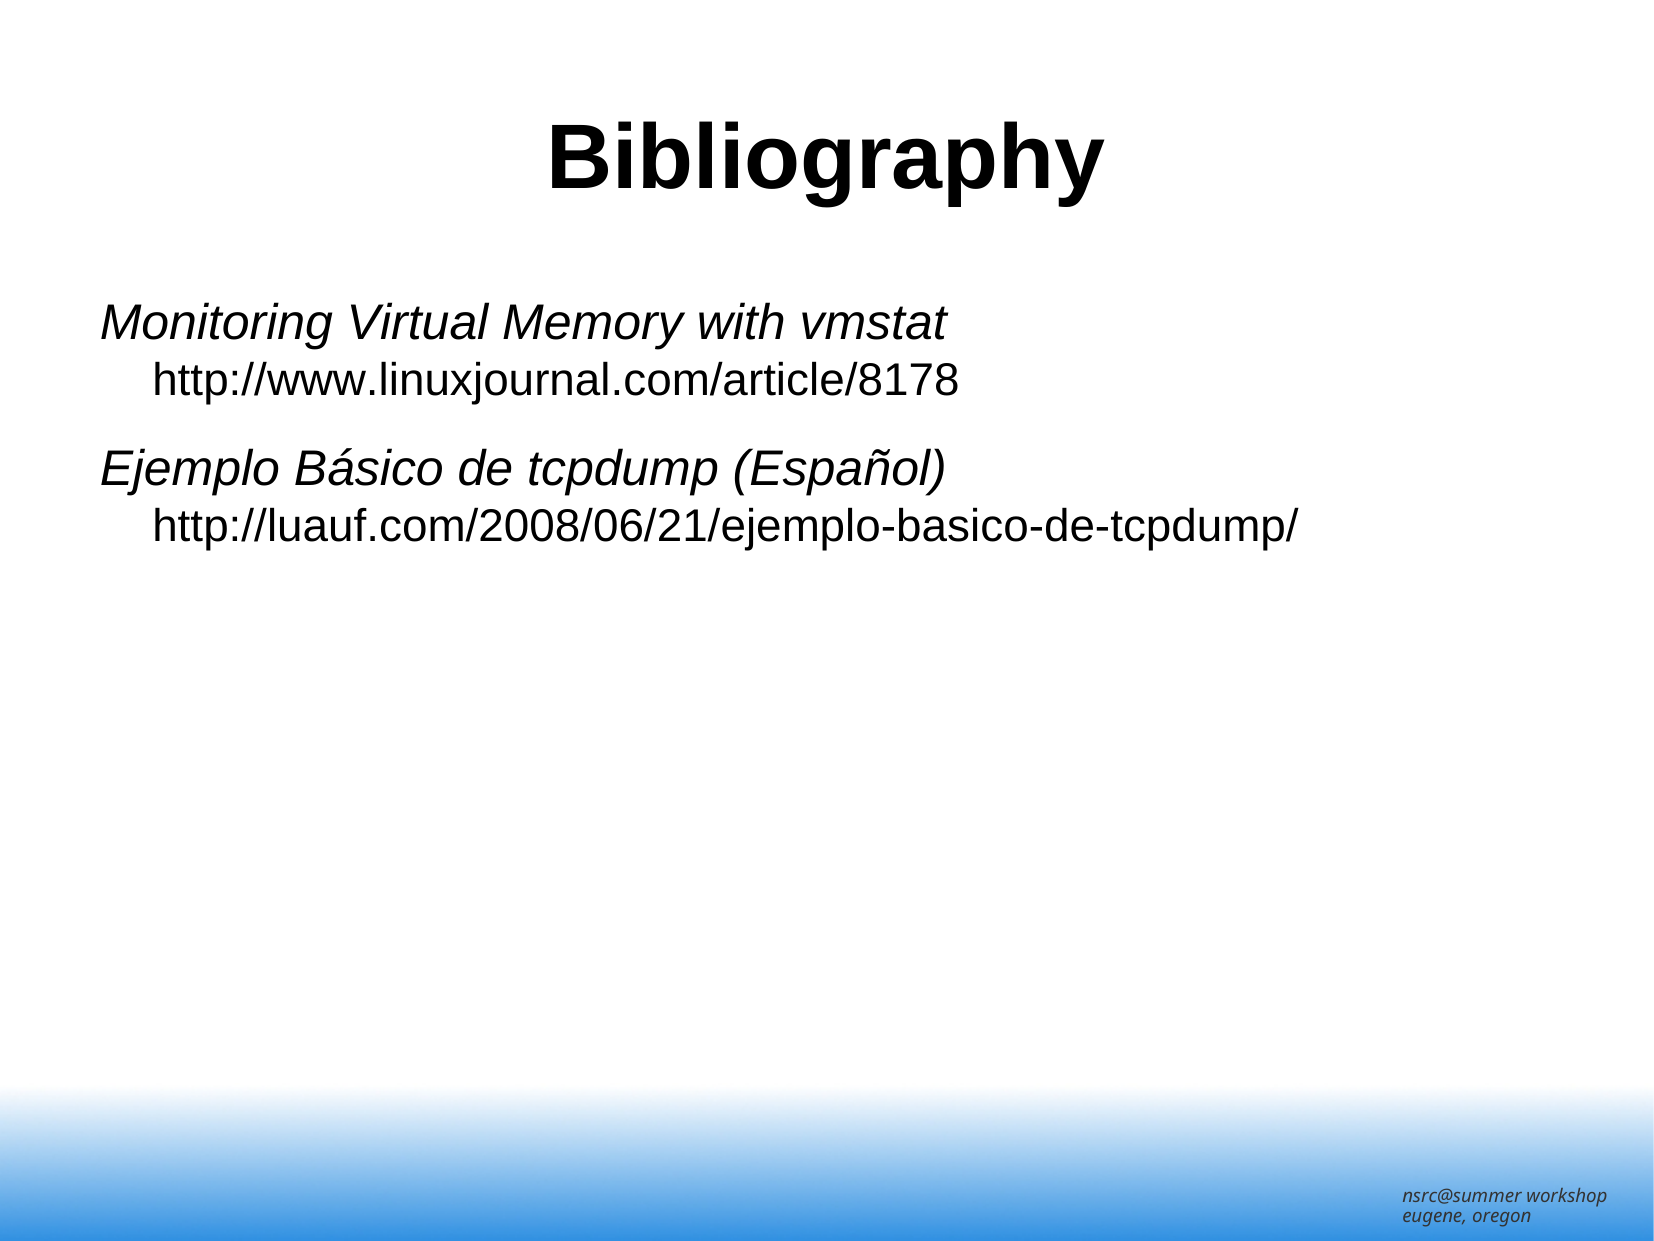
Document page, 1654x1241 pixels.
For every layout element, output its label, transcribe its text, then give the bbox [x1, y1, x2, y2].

list Monitoring Virtual Memory with vmstat http://www.linuxjournal.com/article/8178 Ejemplo Básico de tcpdump (Español) http://luauf.com/2008/06/21/ejemplo-basico-de-tcpdump/ [82, 290, 1571, 1073]
title Bibliography [82, 49, 1571, 256]
picture [0, 1083, 1654, 1241]
